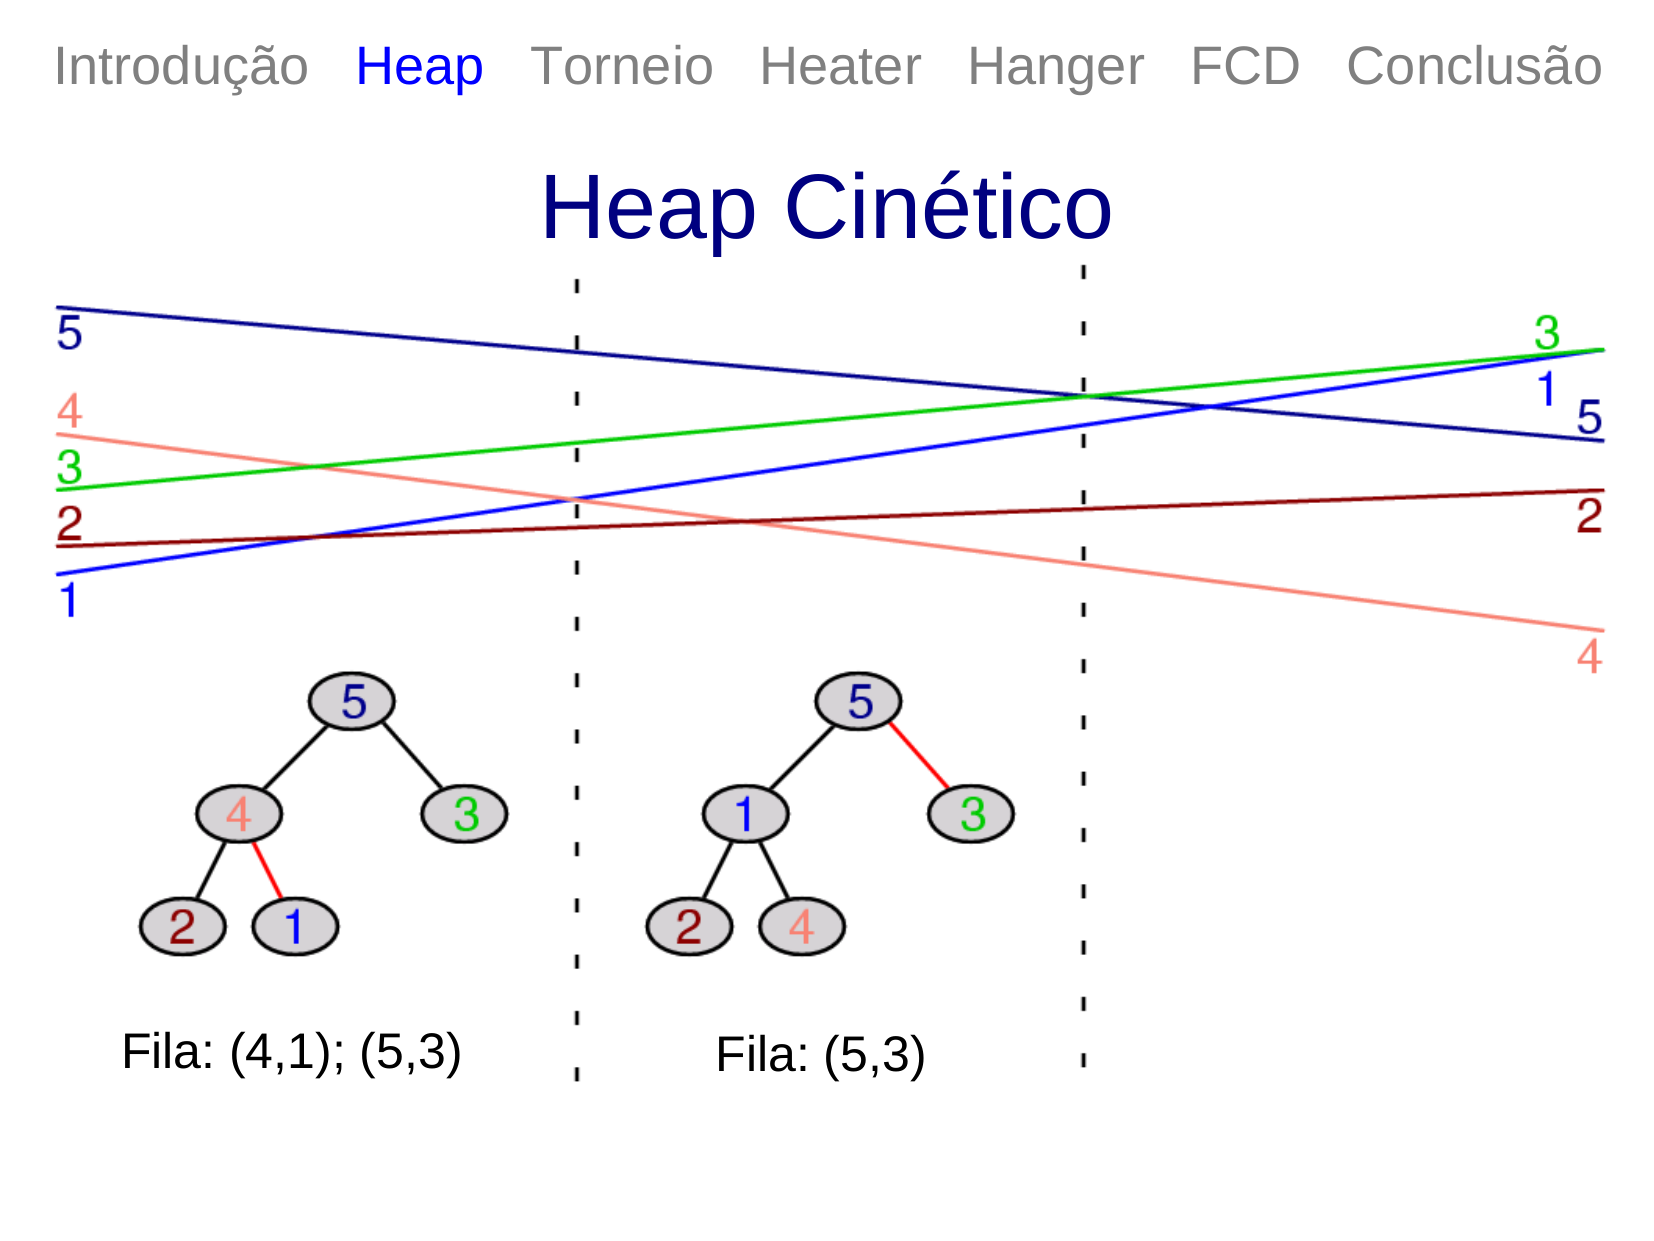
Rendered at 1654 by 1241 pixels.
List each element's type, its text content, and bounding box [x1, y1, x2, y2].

title Heap Cinético [121, 102, 1534, 259]
text_box Introdução Heap Torneio Heater Hanger FCD Conclusão [30, 35, 1629, 96]
text_box Fila: (4,1); (5,3) [120, 1023, 464, 1080]
text_box Fila: (5,3) [715, 1025, 928, 1082]
picture [44, 259, 1614, 1091]
